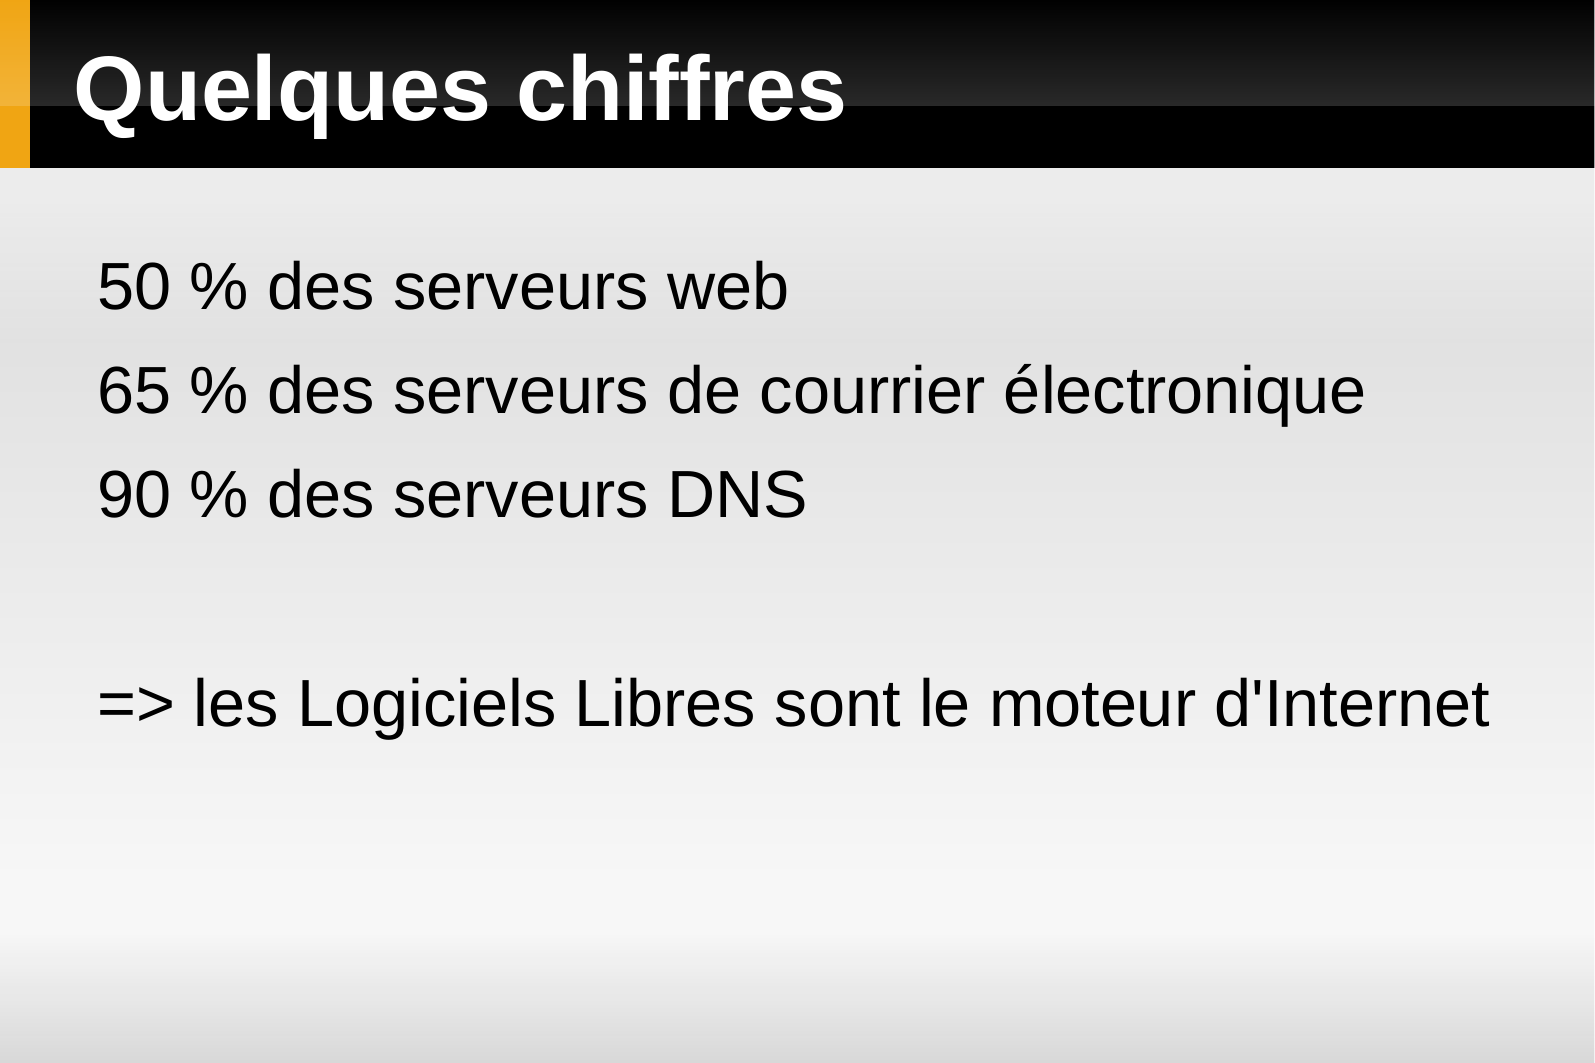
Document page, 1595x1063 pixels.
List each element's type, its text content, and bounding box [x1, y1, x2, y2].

title Quelques chiffres [74, 7, 1510, 171]
picture [0, 0, 1595, 1063]
list 50 % des serveurs web 65 % des serveurs de courrier électronique 90 % des serveurs DNS => les Logiciels Libres sont le moteur d'Internet [79, 248, 1515, 936]
